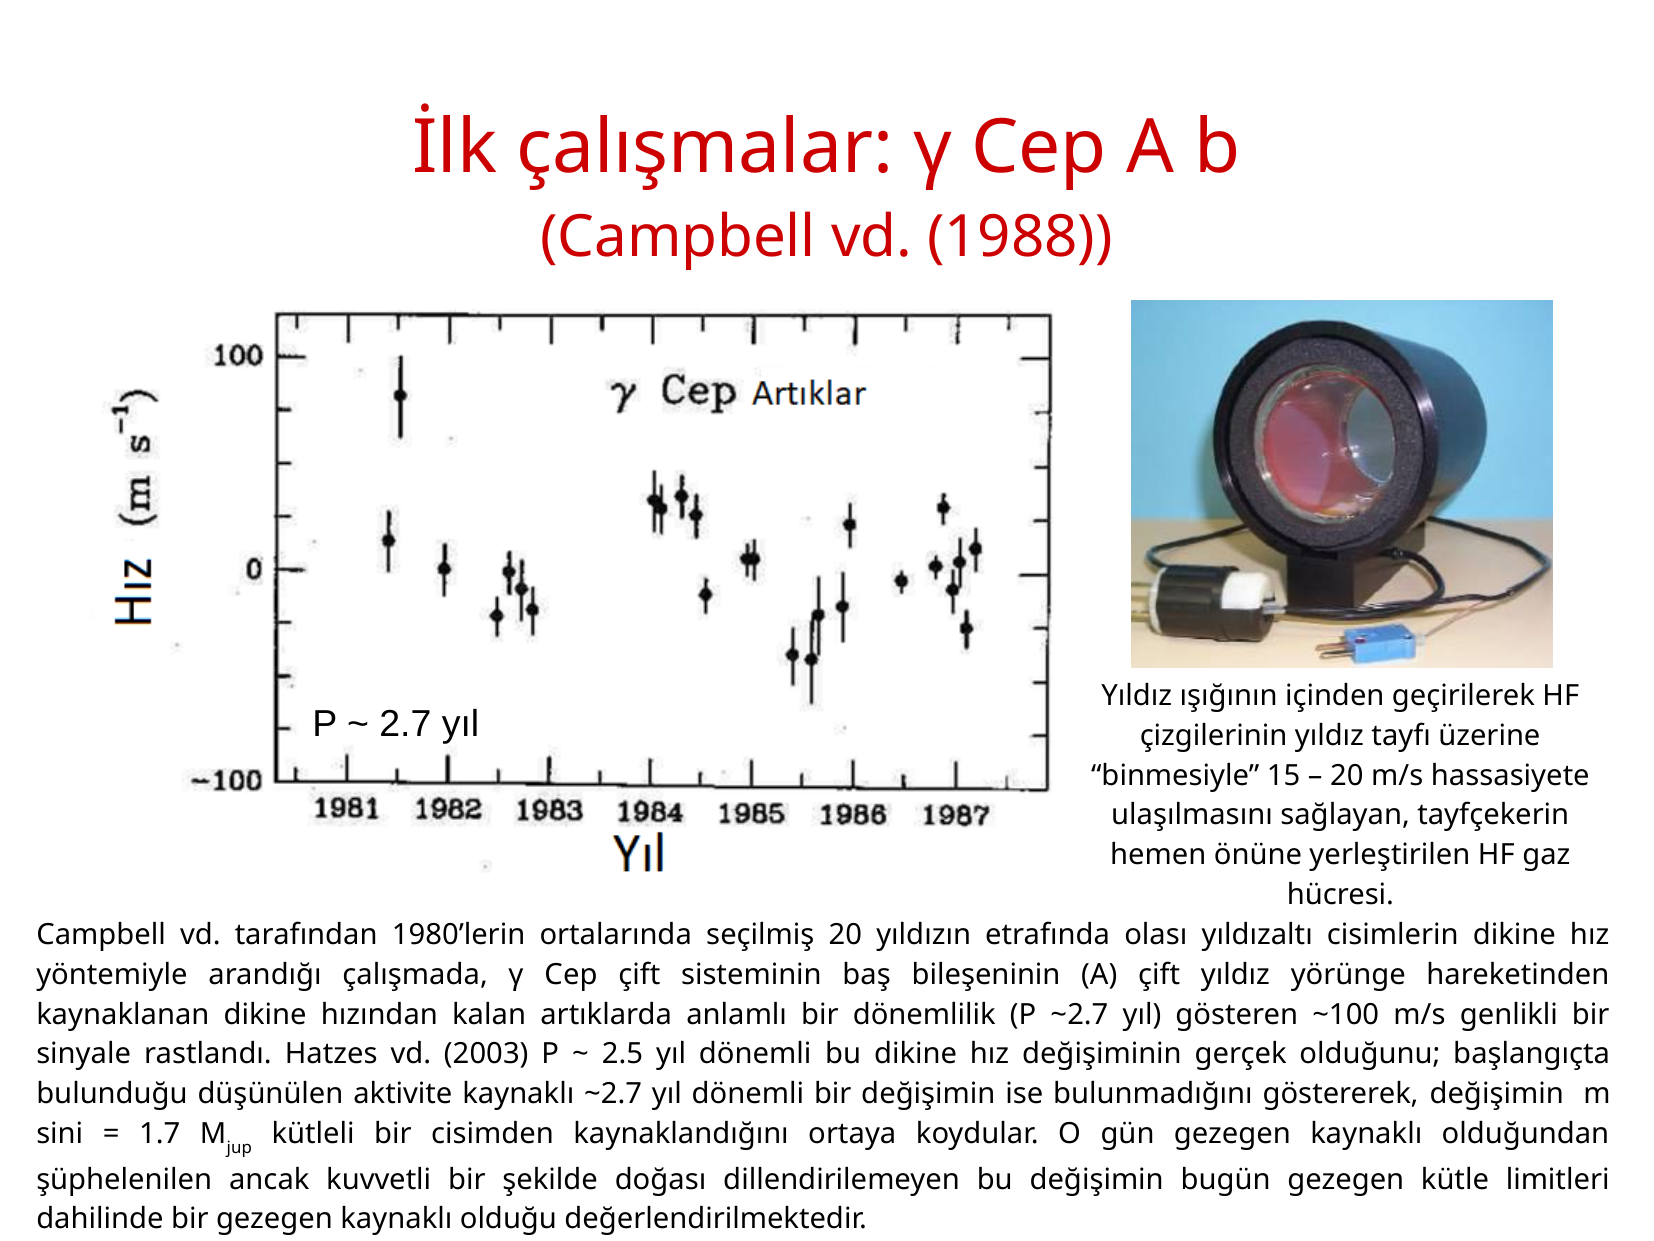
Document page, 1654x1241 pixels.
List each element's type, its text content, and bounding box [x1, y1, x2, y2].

text_box P ~ 2.7 yıl [297, 695, 722, 753]
title İlk çalışmalar: γ Cep A b (Campbell vd. (1988)) [82, 101, 1571, 266]
picture [84, 286, 1068, 881]
text_box Campbell vd. tarafından 1980’lerin ortalarında seçilmiş 20 yıldızın etrafında olası yıldızaltı cisimlerin dikine hız yöntemiyle arandığı çalışmada, γ Cep çift sisteminin baş bileşeninin (A) çift yıldız yörünge hareketinden kaynaklanan dikine hızından kalan artıklarda anlamlı bir dönemlilik (P ~2.7 yıl) gösteren ~100 m/s genlikli bir sinyale rastlandı. Hatzes vd. (2003) P ~ 2.5 yıl dönemli bu dikine hız değişiminin gerçek olduğunu; başlangıçta bulunduğu düşünülen aktivite kaynaklı ~2.7 yıl dönemli bir değişimin ise bulunmadığını göstererek, değişimin m sini = 1.7 Mjup kütleli bir cisimden kaynaklandığını ortaya koydular. O gün gezegen kaynaklı olduğundan şüphelenilen ancak kuvvetli bir şekilde doğası dillendirilemeyen bu değişimin bugün gezegen kütle limitleri dahilinde bir gezegen kaynaklı olduğu değerlendirilmektedir. [21, 906, 1626, 1215]
picture [1131, 300, 1553, 668]
text_box Yıldız ışığının içinden geçirilerek HF çizgilerinin yıldız tayfı üzerine “binmesiyle” 15 – 20 m/s hassasiyete ulaşılmasını sağlayan, tayfçekerin hemen önüne yerleştirilen HF gaz hücresi. [1052, 666, 1629, 897]
